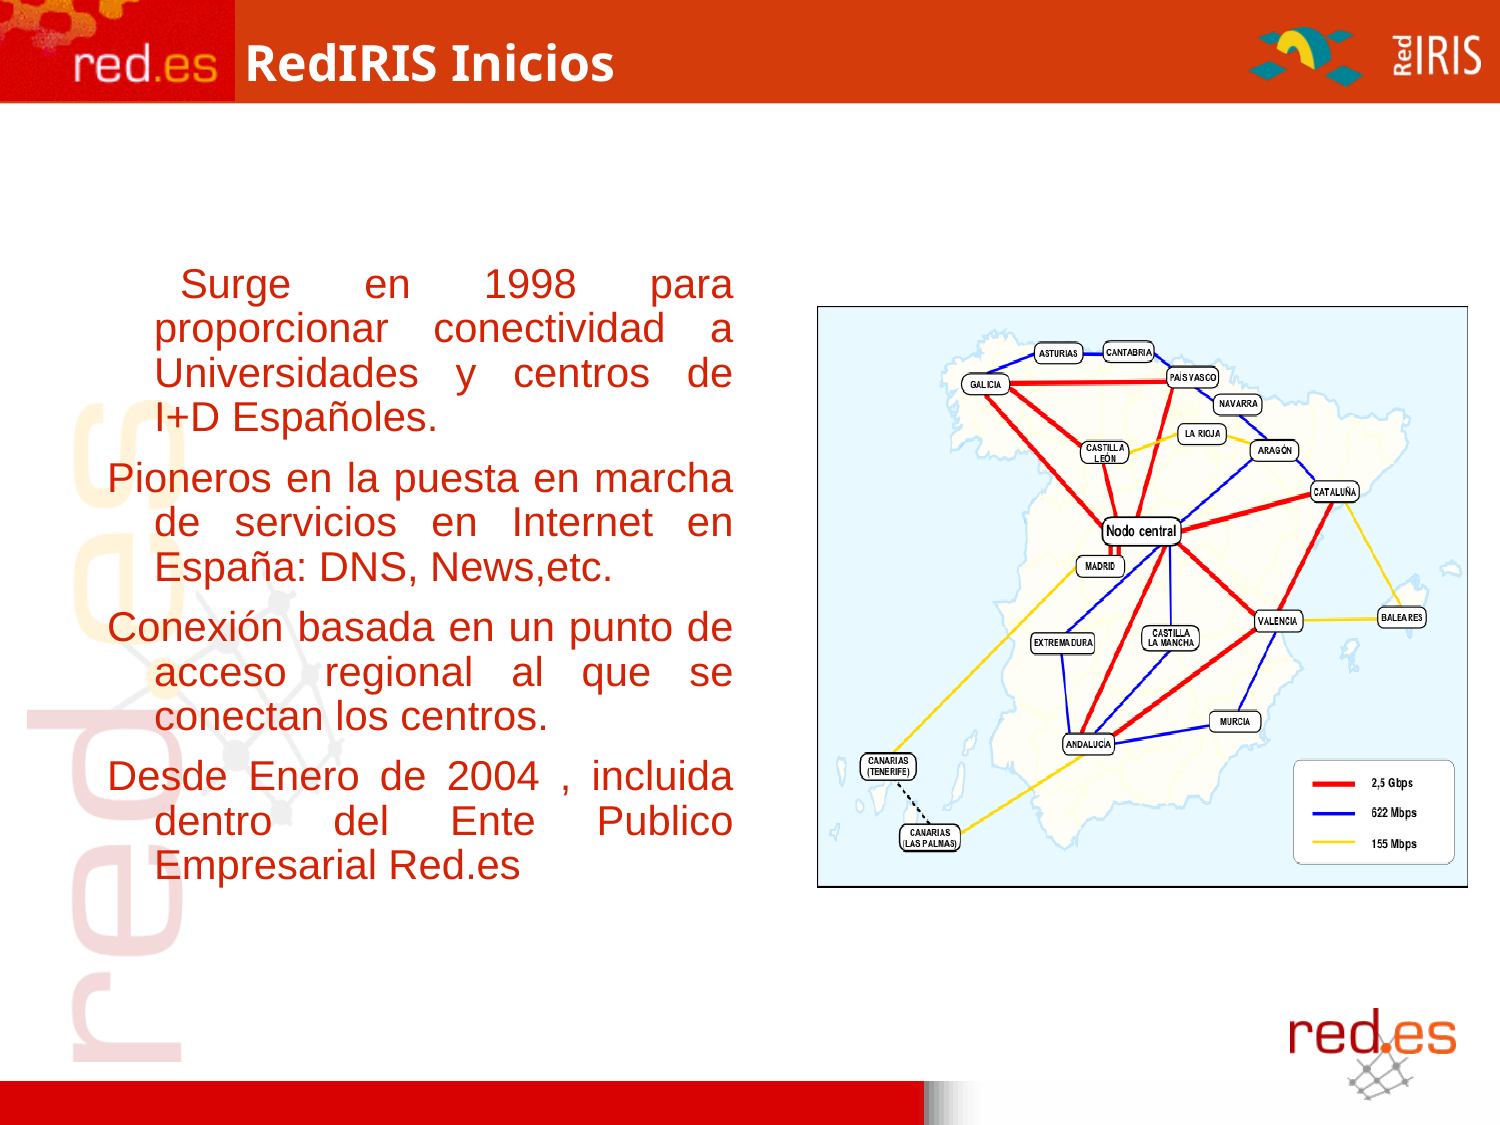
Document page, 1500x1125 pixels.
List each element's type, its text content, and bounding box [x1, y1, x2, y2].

picture [27, 400, 345, 1062]
list Surge en 1998 para proporcionar conectividad a Universidades y centros de I+D Españoles. Pioneros en la puesta en marcha de servicios en Internet en España: DNS, News,etc. Conexión basada en un punto de acceso regional al que se conectan los centros. Desde Enero de 2004 , incluida dentro del Ente Publico Empresarial Red.es [75, 262, 734, 1006]
picture [817, 306, 1468, 888]
picture [1412, 27, 1481, 87]
picture [0, 1008, 1500, 1125]
picture [0, 0, 235, 101]
title RedIRIS Inicios [244, 0, 1412, 127]
